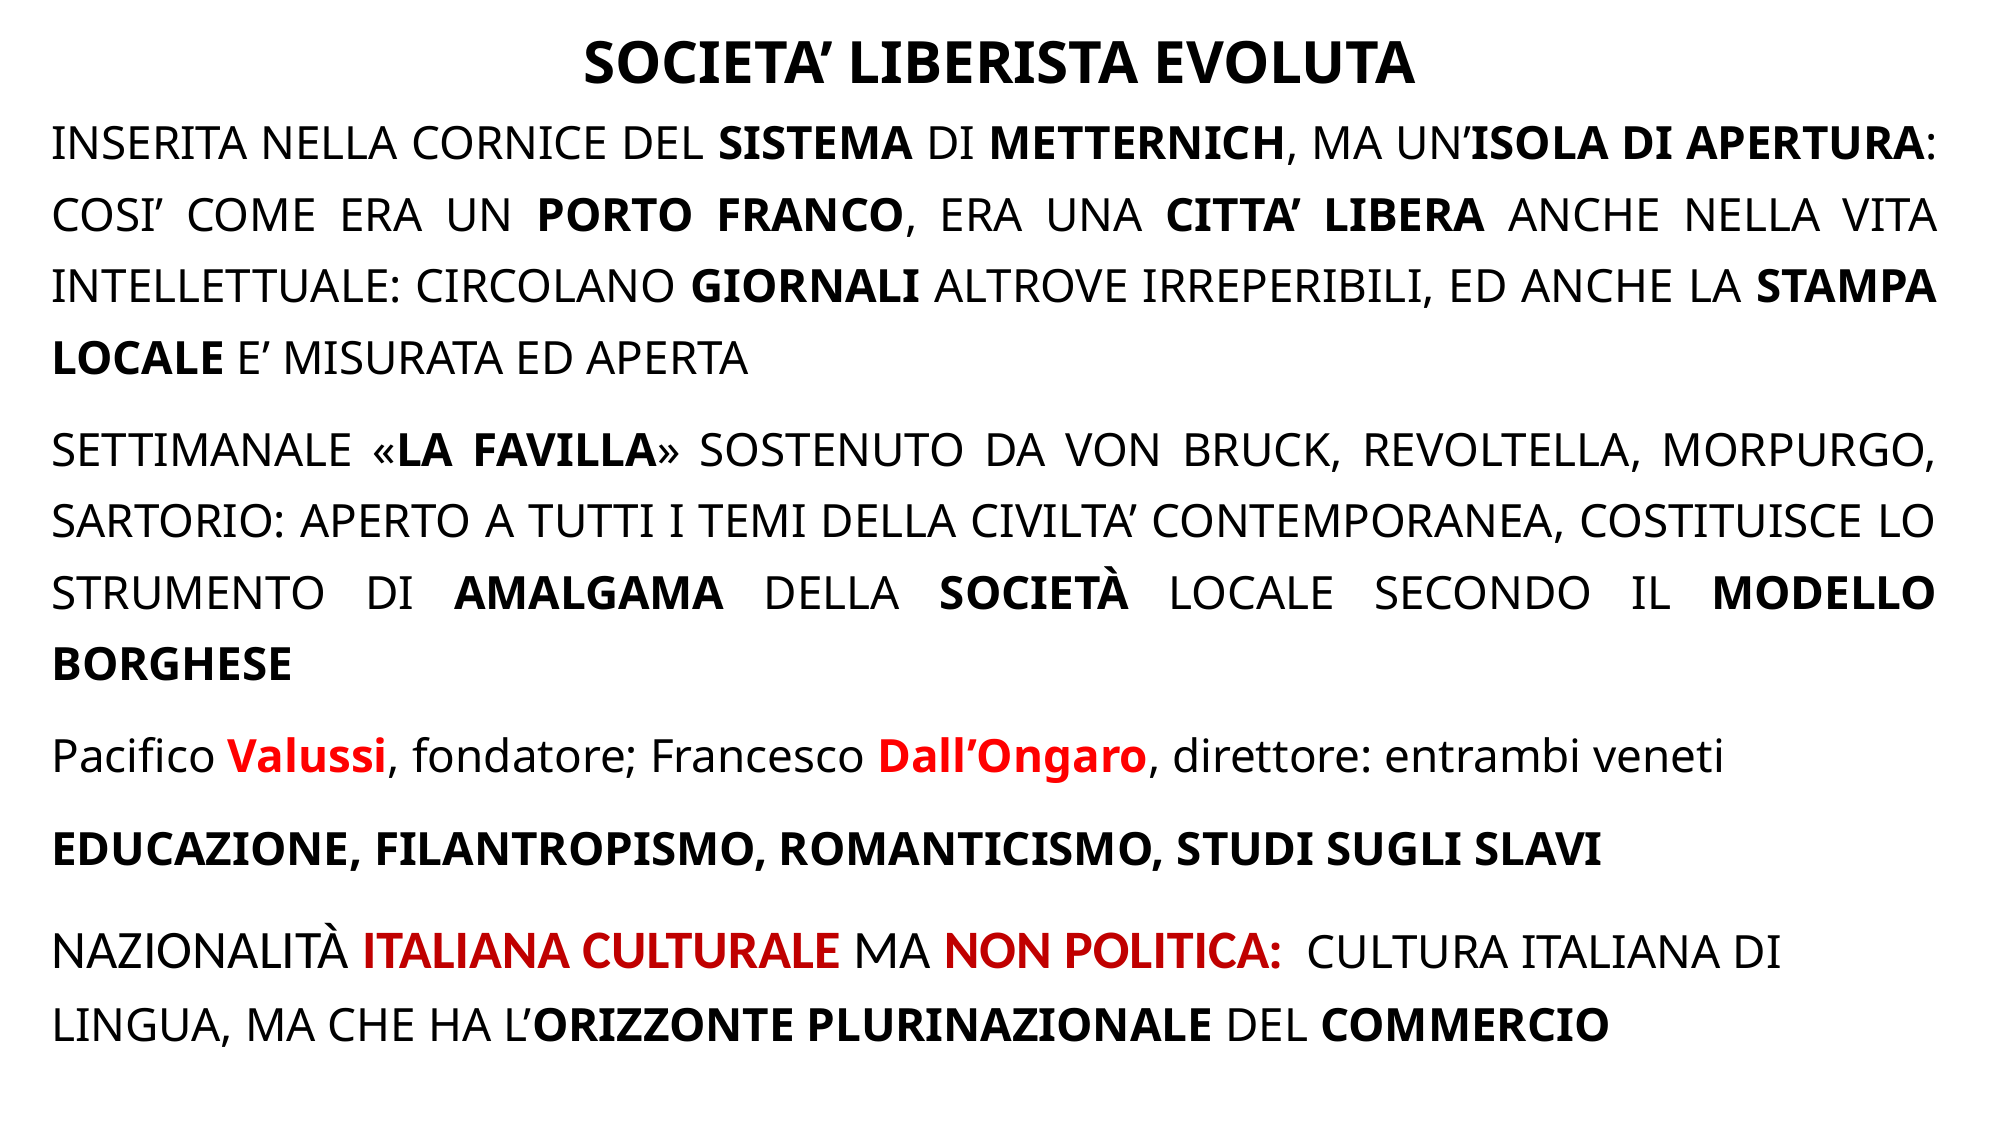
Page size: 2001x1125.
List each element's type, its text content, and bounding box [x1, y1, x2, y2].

title SOCIETA’ LIBERISTA EVOLUTA [137, 25, 1863, 76]
list INSERITA NELLA CORNICE DEL SISTEMA DI METTERNICH, MA UN’ISOLA DI APERTURA: COSI’ COME ERA UN PORTO FRANCO, ERA UNA CITTA’ LIBERA ANCHE NELLA VITA INTELLETTUALE: CIRCOLANO GIORNALI ALTROVE IRREPERIBILI, ED ANCHE LA STAMPA LOCALE E’ MISURATA ED APERTA SETTIMANALE «LA FAVILLA» SOSTENUTO DA VON BRUCK, REVOLTELLA, MORPURGO, SARTORIO: APERTO A TUTTI I TEMI DELLA CIVILTA’ CONTEMPORANEA, COSTITUISCE LO STRUMENTO DI AMALGAMA DELLA SOCIETÀ LOCALE SECONDO IL MODELLO BORGHESE Pacifico Valussi, fondatore; Francesco Dall’Ongaro, direttore: entrambi veneti EDUCAZIONE, FILANTROPISMO, ROMANTICISMO, STUDI SUGLI SLAVI NAZIONALITÀ ITALIANA CULTURALE MA NON POLITICA: CULTURA ITALIANA DI LINGUA, MA CHE HA L’ORIZZONTE PLURINAZIONALE DEL COMMERCIO [36, 90, 1975, 1100]
